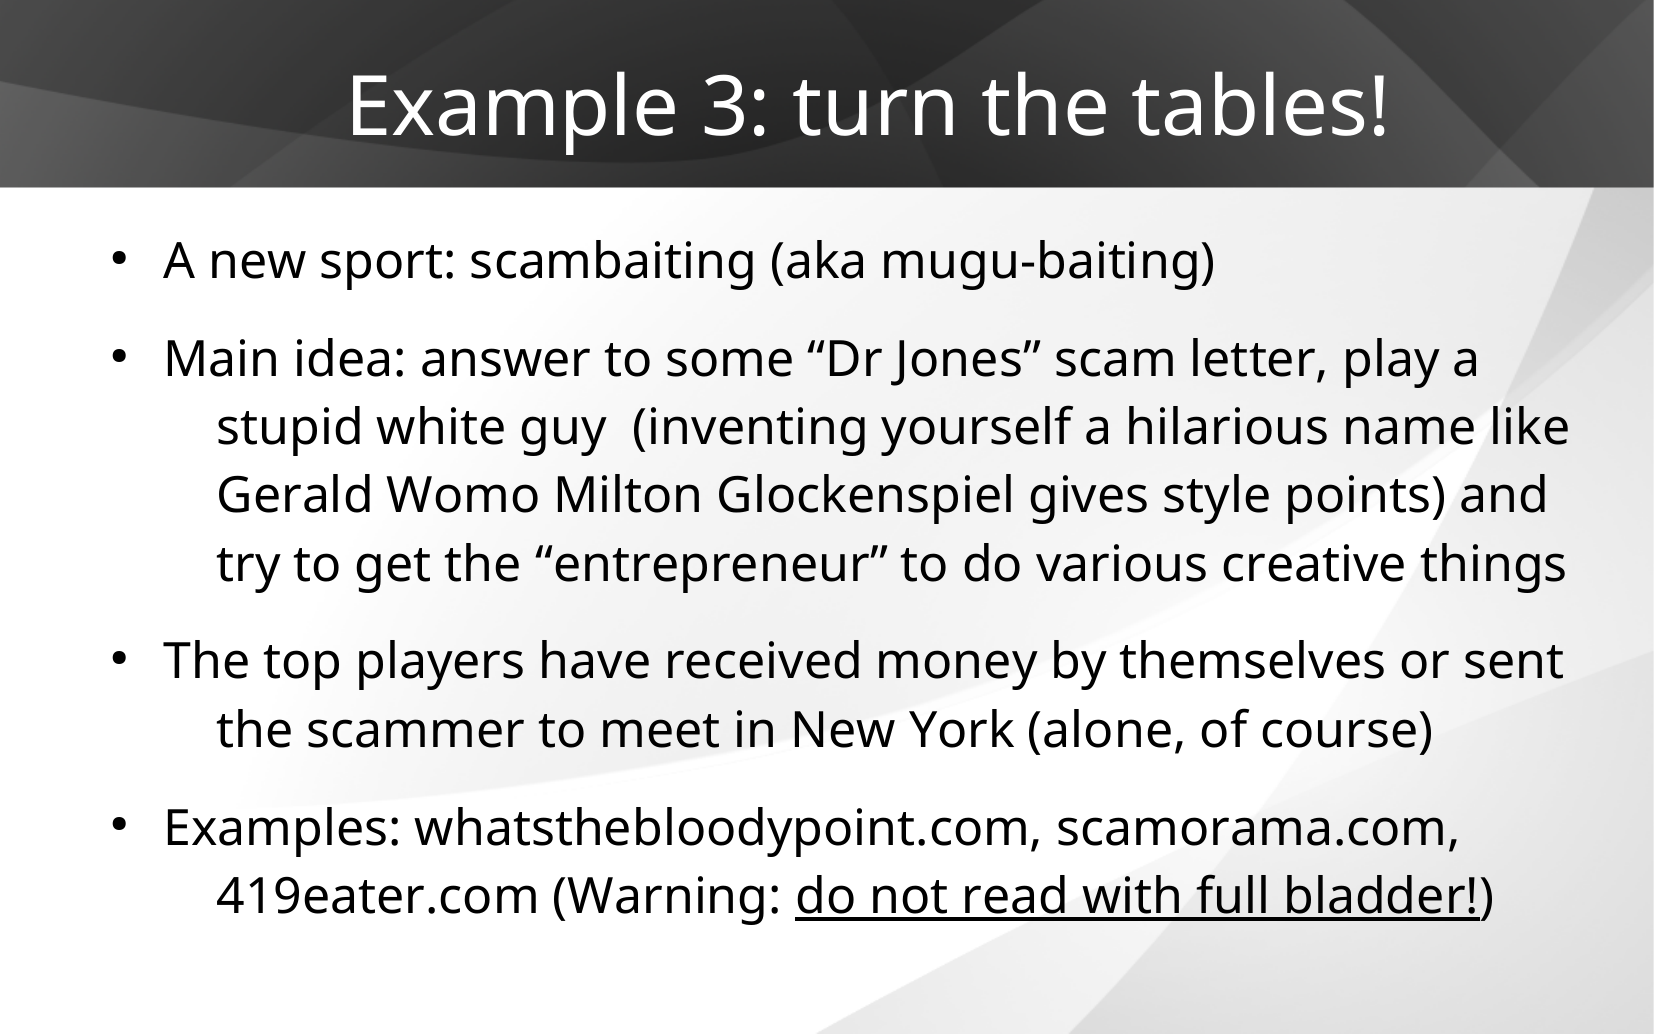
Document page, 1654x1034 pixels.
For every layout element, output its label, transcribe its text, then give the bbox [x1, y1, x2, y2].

title Example 3: turn the tables! [124, 0, 1613, 208]
picture [0, 0, 1654, 1034]
list A new sport: scambaiting (aka mugu-baiting) Main idea: answer to some “Dr Jones” scam letter, play a stupid white guy (inventing yourself a hilarious name like Gerald Womo Milton Glockenspiel gives style points) and try to get the “entrepreneur” to do various creative things The top players have received money by themselves or sent the scammer to meet in New York (alone, of course) Examples: whatsthebloodypoint.com, scamorama.com, 419eater.com (Warning: do not read with full bladder!) [75, 225, 1613, 1013]
